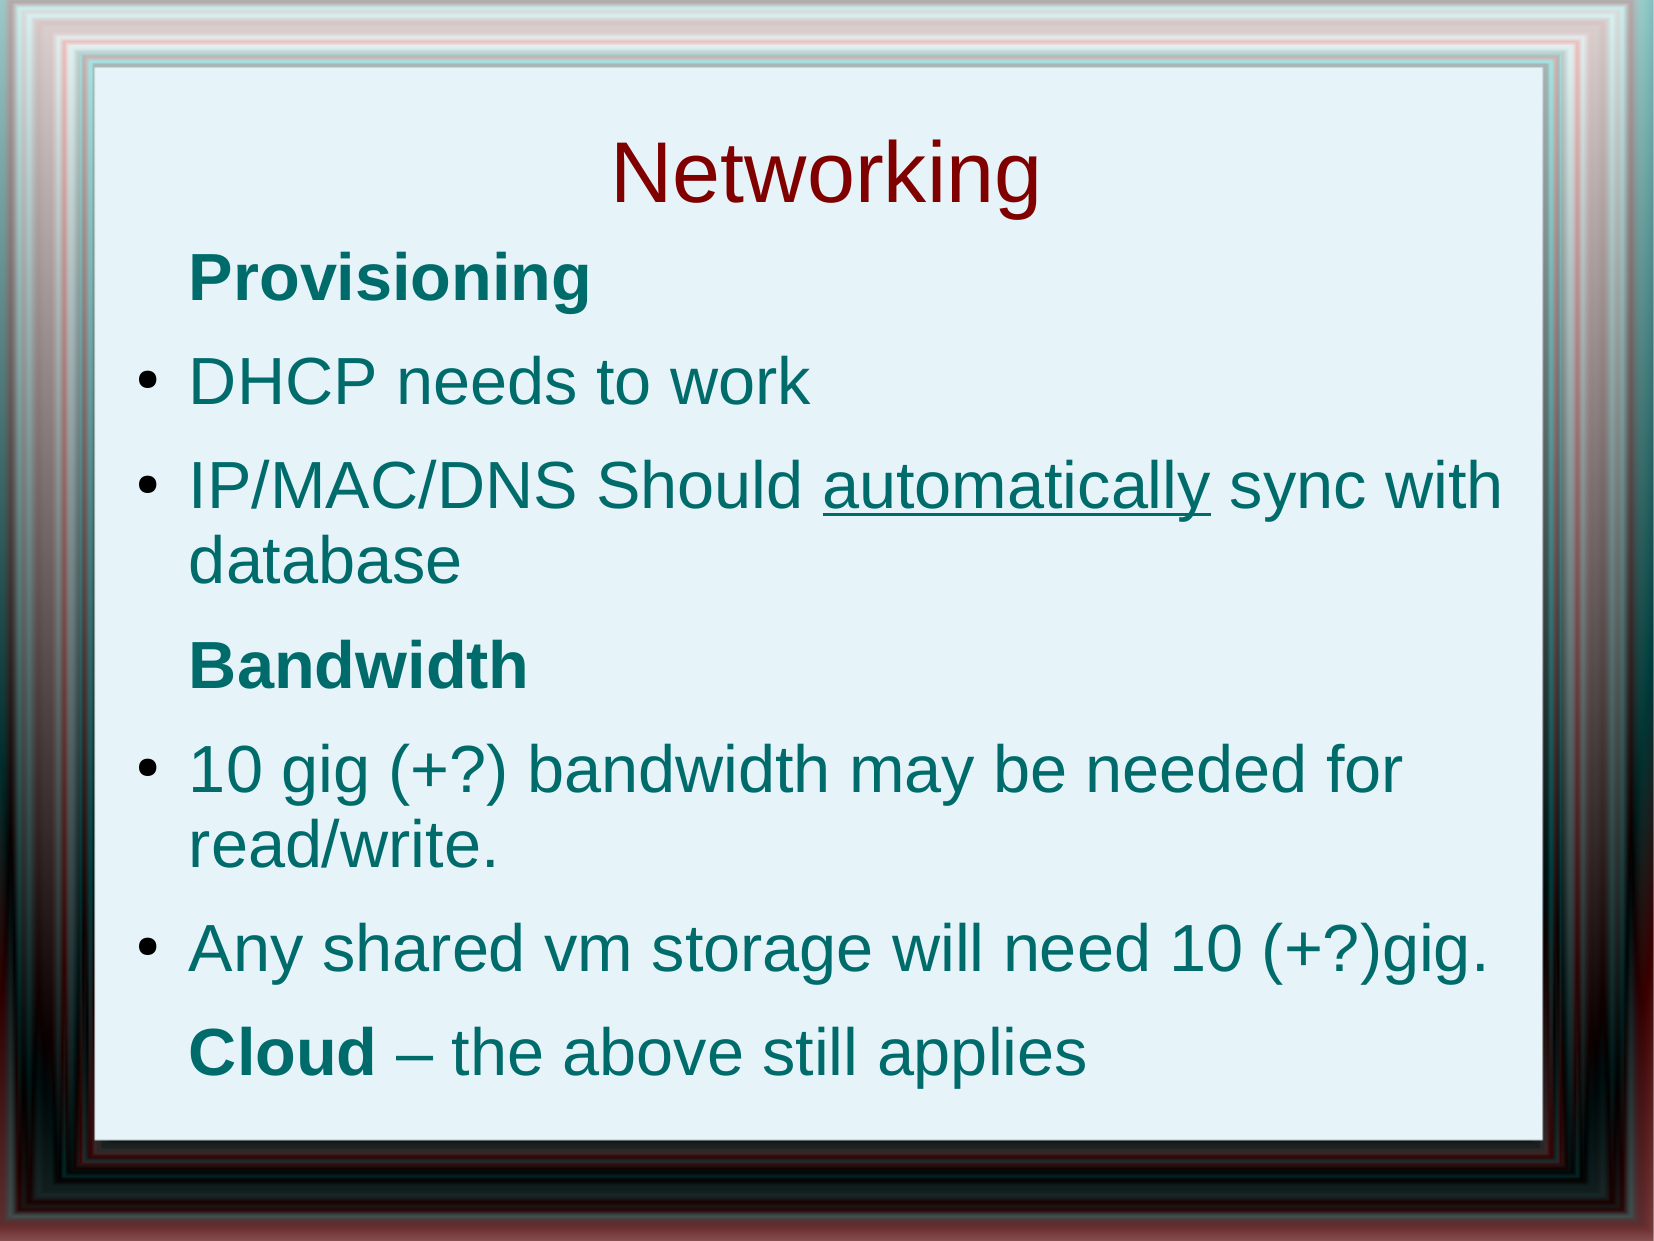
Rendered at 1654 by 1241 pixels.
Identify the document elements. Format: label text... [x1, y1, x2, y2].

title Networking [118, 88, 1536, 257]
list Provisioning DHCP needs to work IP/MAC/DNS Should automatically sync with database Bandwidth 10 gig (+?) bandwidth may be needed for read/write. Any shared vm storage will need 10 (+?)gig. Cloud – the above still applies [118, 240, 1506, 1193]
picture [0, 0, 1654, 1241]
